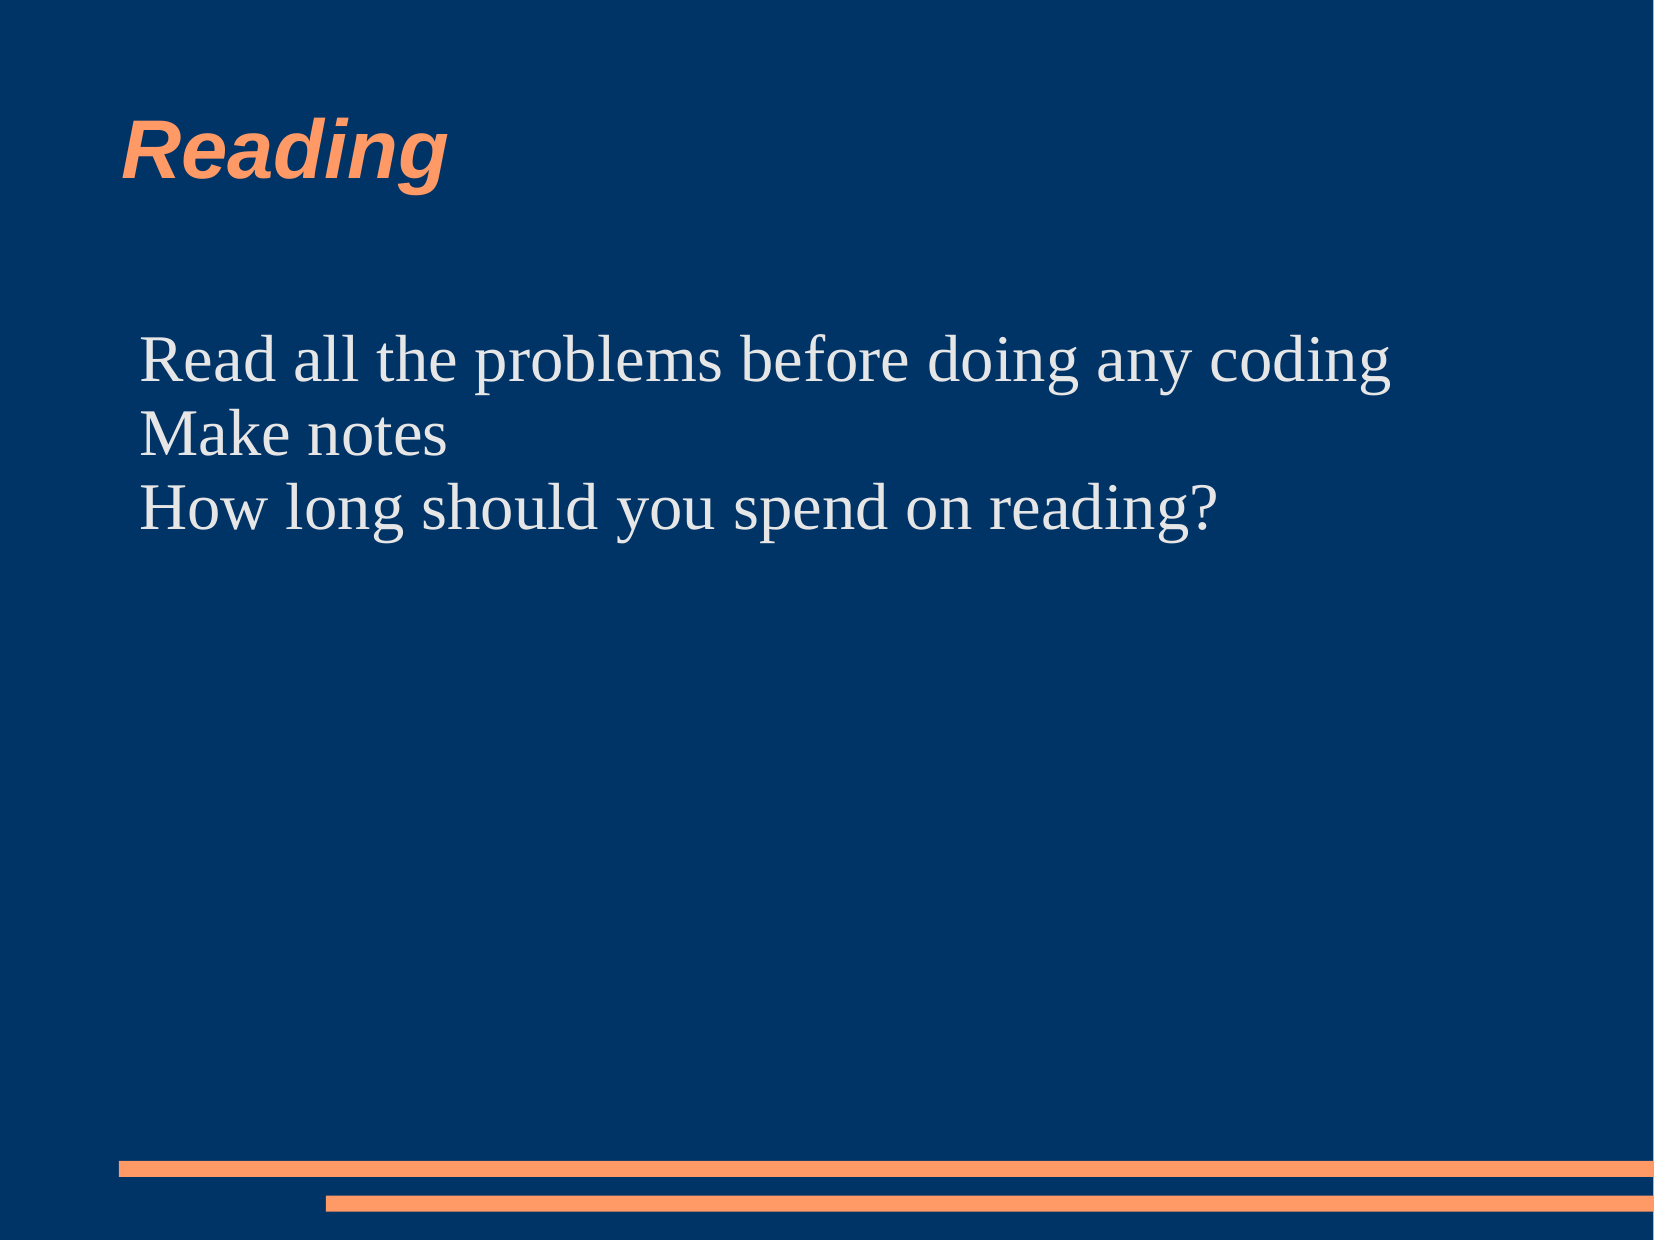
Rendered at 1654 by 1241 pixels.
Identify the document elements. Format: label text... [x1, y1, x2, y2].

list Read all the problems before doing any coding Make notes How long should you spend on reading? [121, 322, 1561, 1118]
title Reading [121, 53, 1534, 247]
